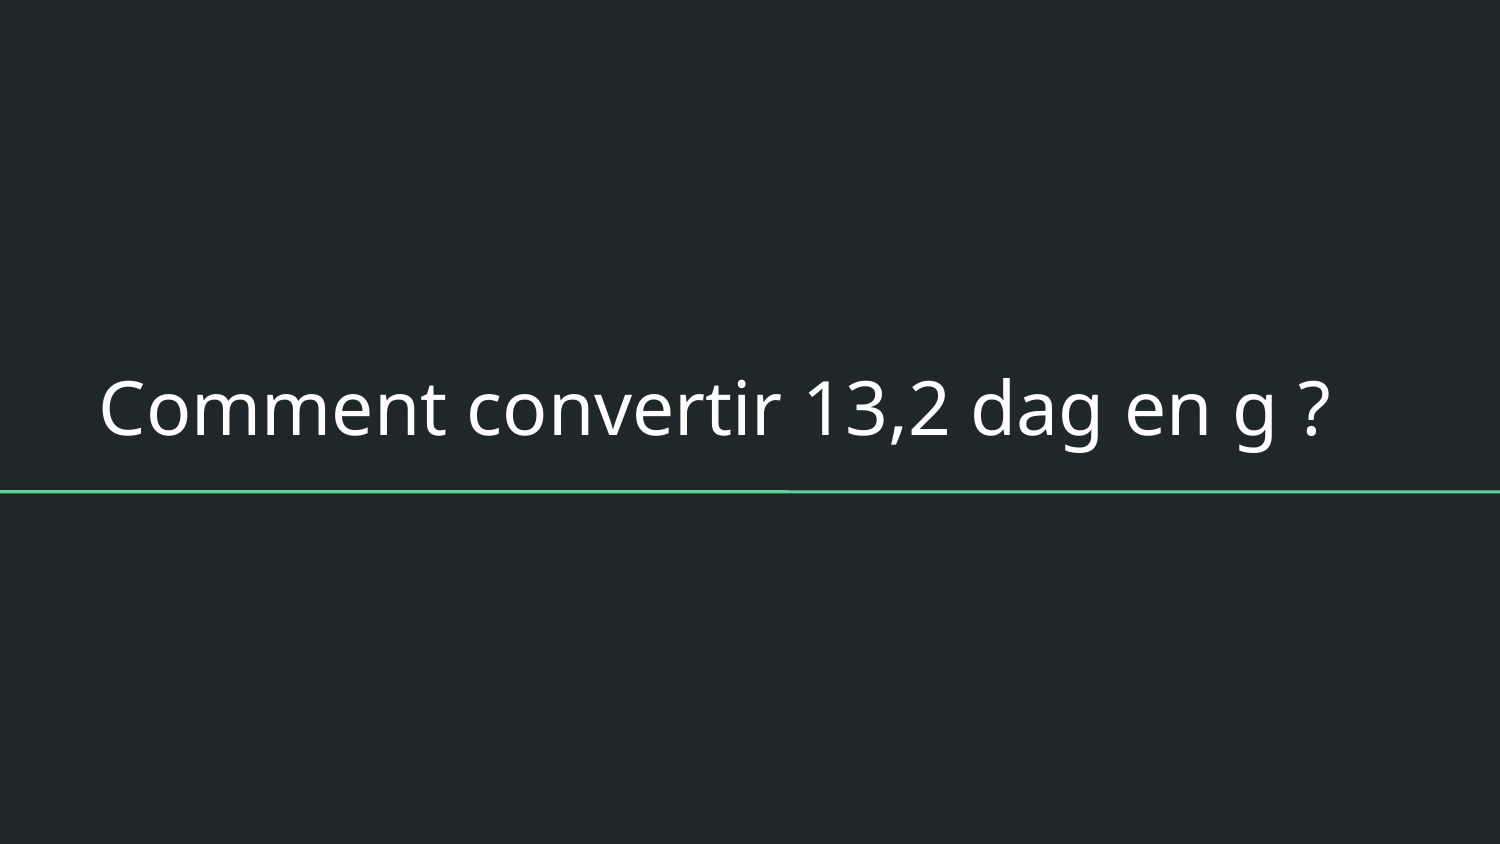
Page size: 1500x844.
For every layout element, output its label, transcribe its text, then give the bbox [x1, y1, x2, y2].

title Comment convertir 13,2 dag en g ? [83, 337, 1417, 466]
